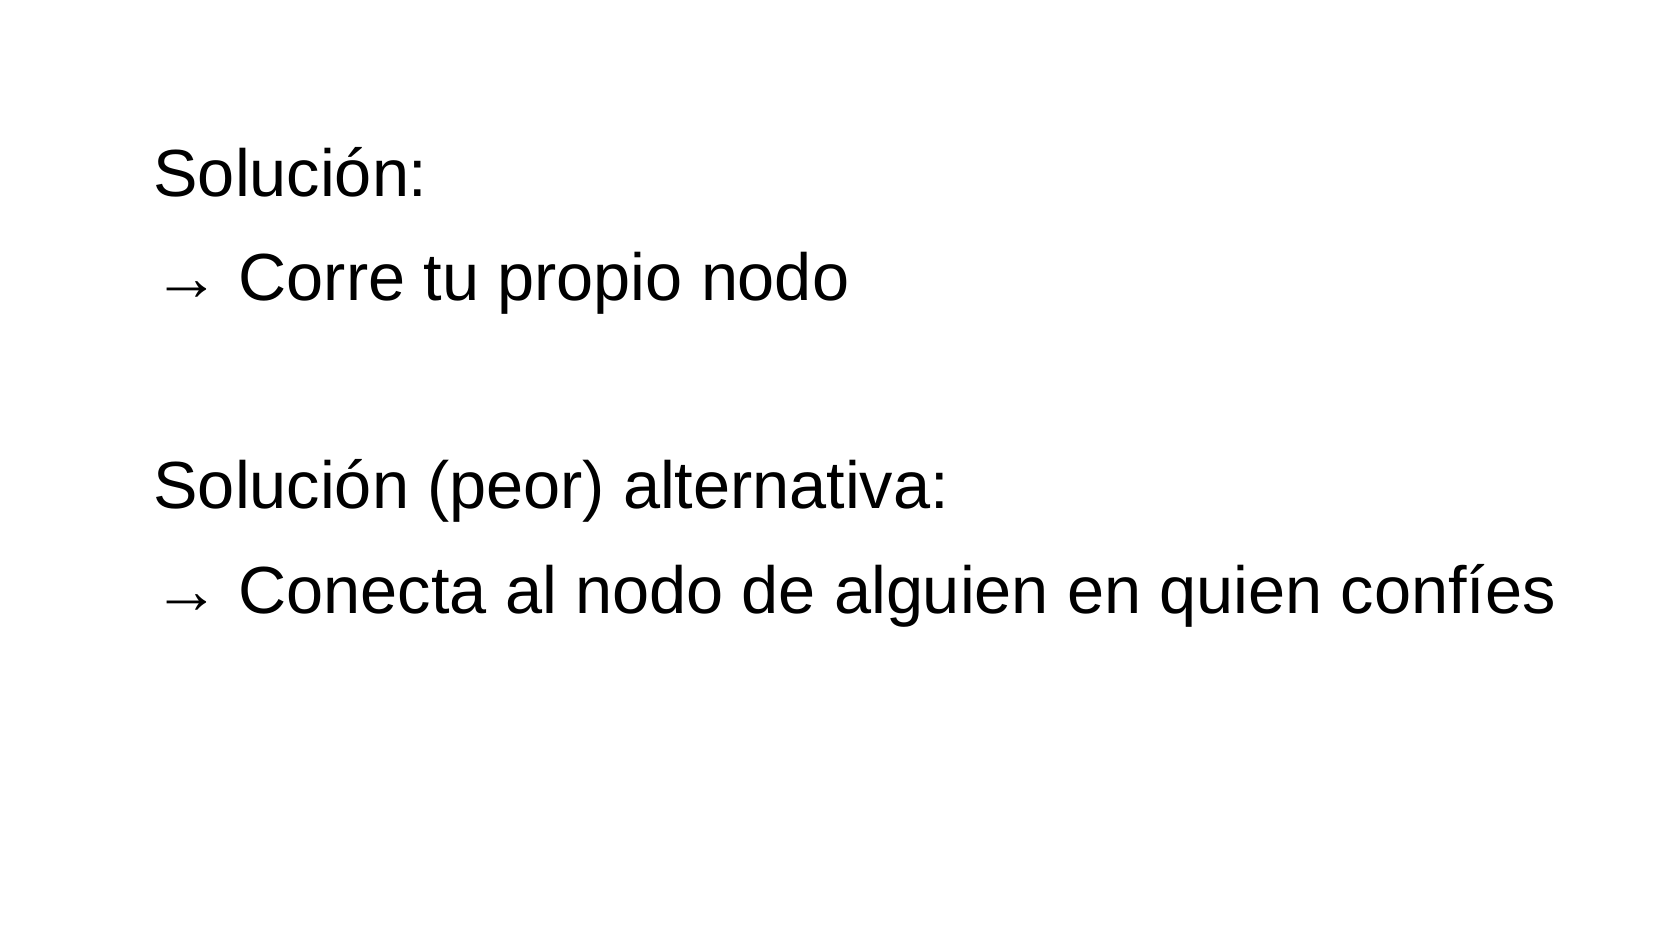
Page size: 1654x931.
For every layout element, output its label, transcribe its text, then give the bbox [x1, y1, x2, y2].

list Solución: → Corre tu propio nodo Solución (peor) alternativa: → Conecta al nodo de alguien en quien confíes [82, 135, 1571, 676]
